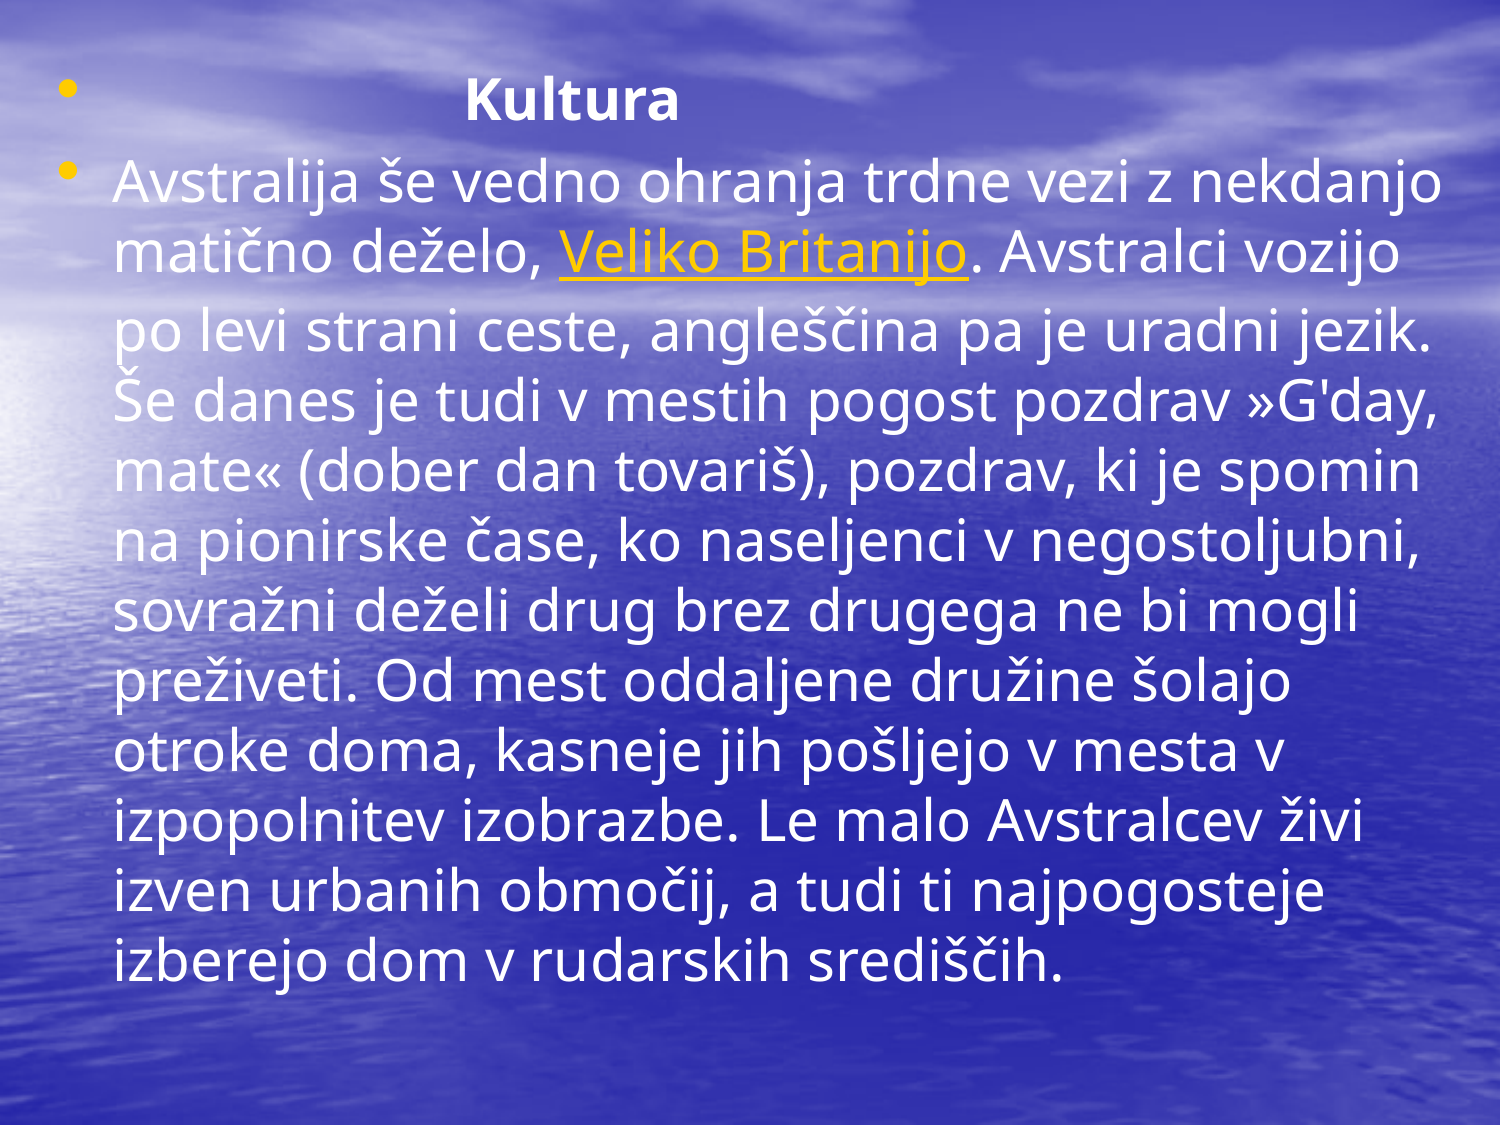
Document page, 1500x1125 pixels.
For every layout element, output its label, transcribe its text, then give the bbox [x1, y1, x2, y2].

picture [0, 0, 1500, 1125]
list Kultura Avstralija še vedno ohranja trdne vezi z nekdanjo matično deželo, Veliko Britanijo. Avstralci vozijo po levi strani ceste, angleščina pa je uradni jezik. Še danes je tudi v mestih pogost pozdrav »G'day, mate« (dober dan tovariš), pozdrav, ki je spomin na pionirske čase, ko naseljenci v negostoljubni, sovražni deželi drug brez drugega ne bi mogli preživeti. Od mest oddaljene družine šolajo otroke doma, kasneje jih pošljejo v mesta v izpopolnitev izobrazbe. Le malo Avstralcev živi izven urbanih območij, a tudi ti najpogosteje izberejo dom v rudarskih središčih. [41, 54, 1463, 1083]
